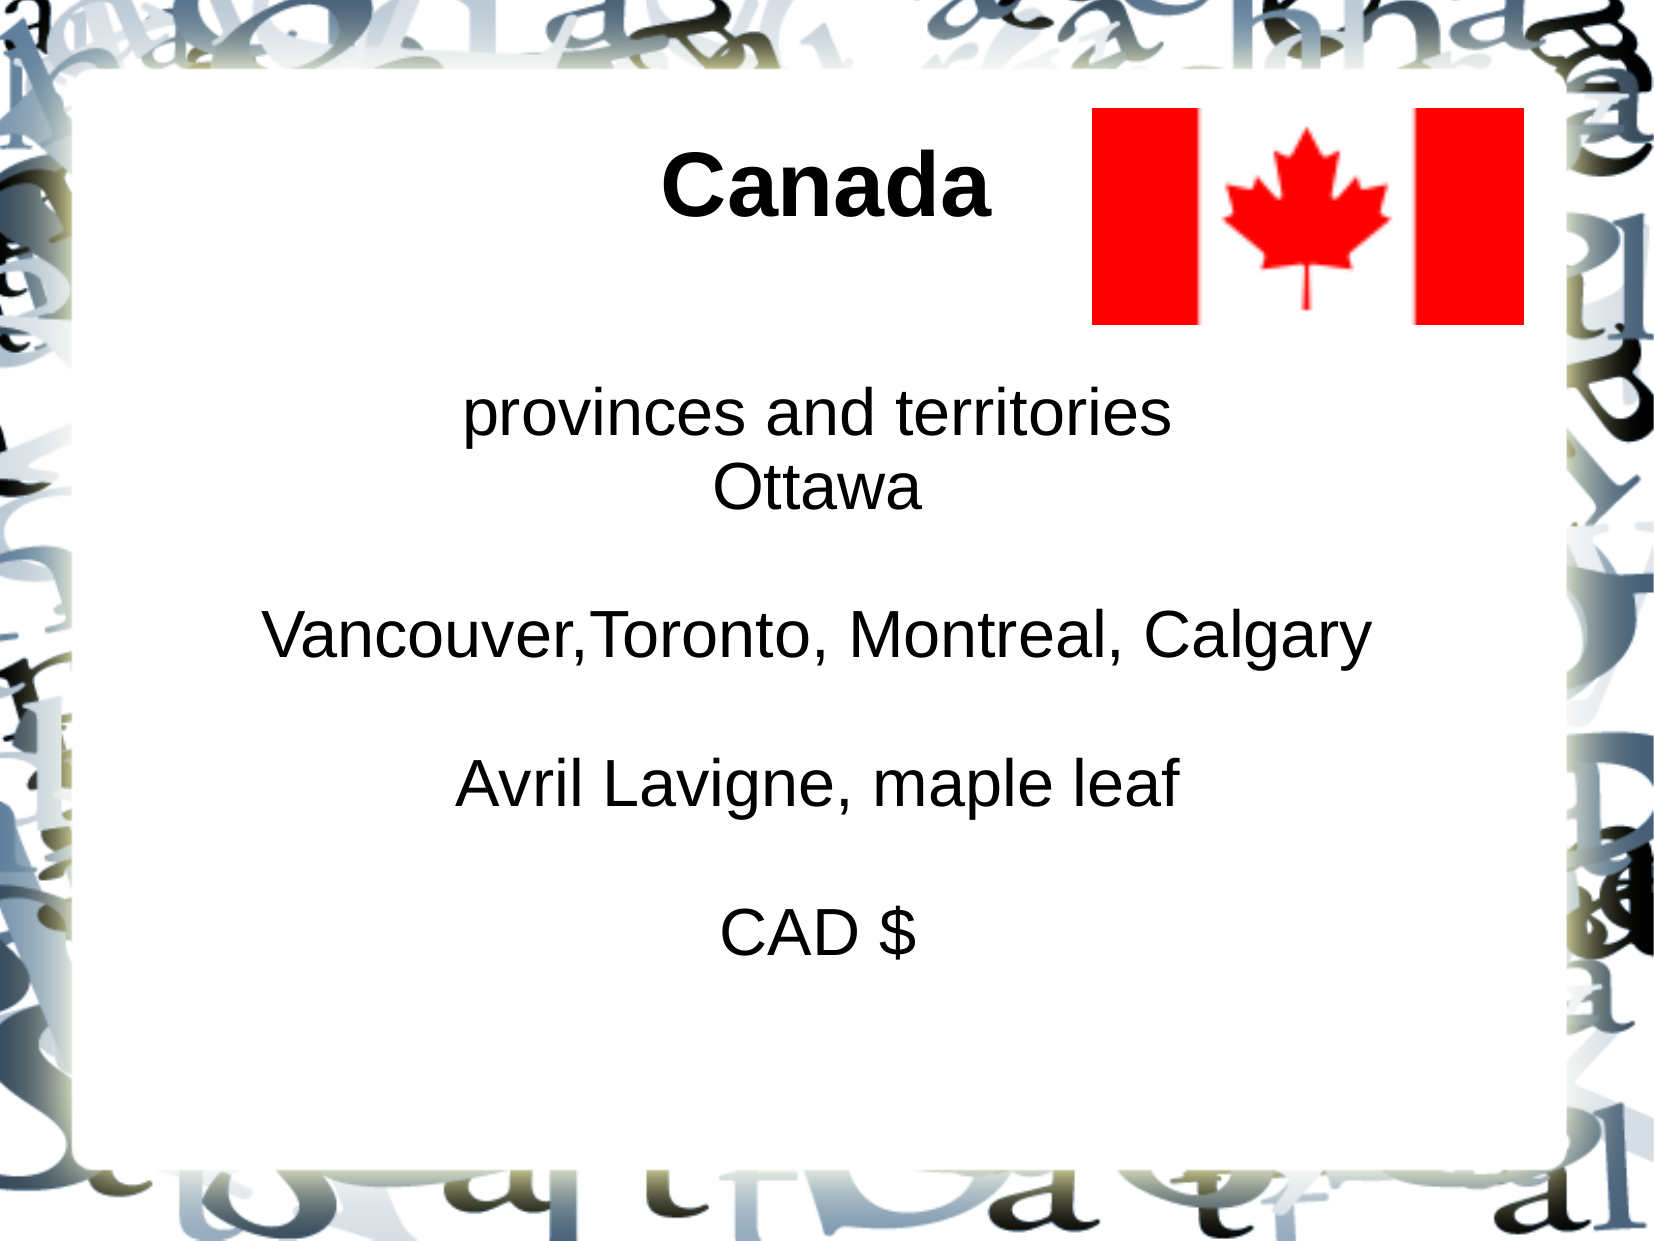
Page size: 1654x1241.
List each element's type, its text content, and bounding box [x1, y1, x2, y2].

title Canada [82, 86, 1571, 279]
subtitle provinces and territories Ottawa Vancouver,Toronto, Montreal, Calgary Avril Lavigne, maple leaf CAD $ [106, 321, 1530, 1021]
picture [0, 0, 1654, 1241]
